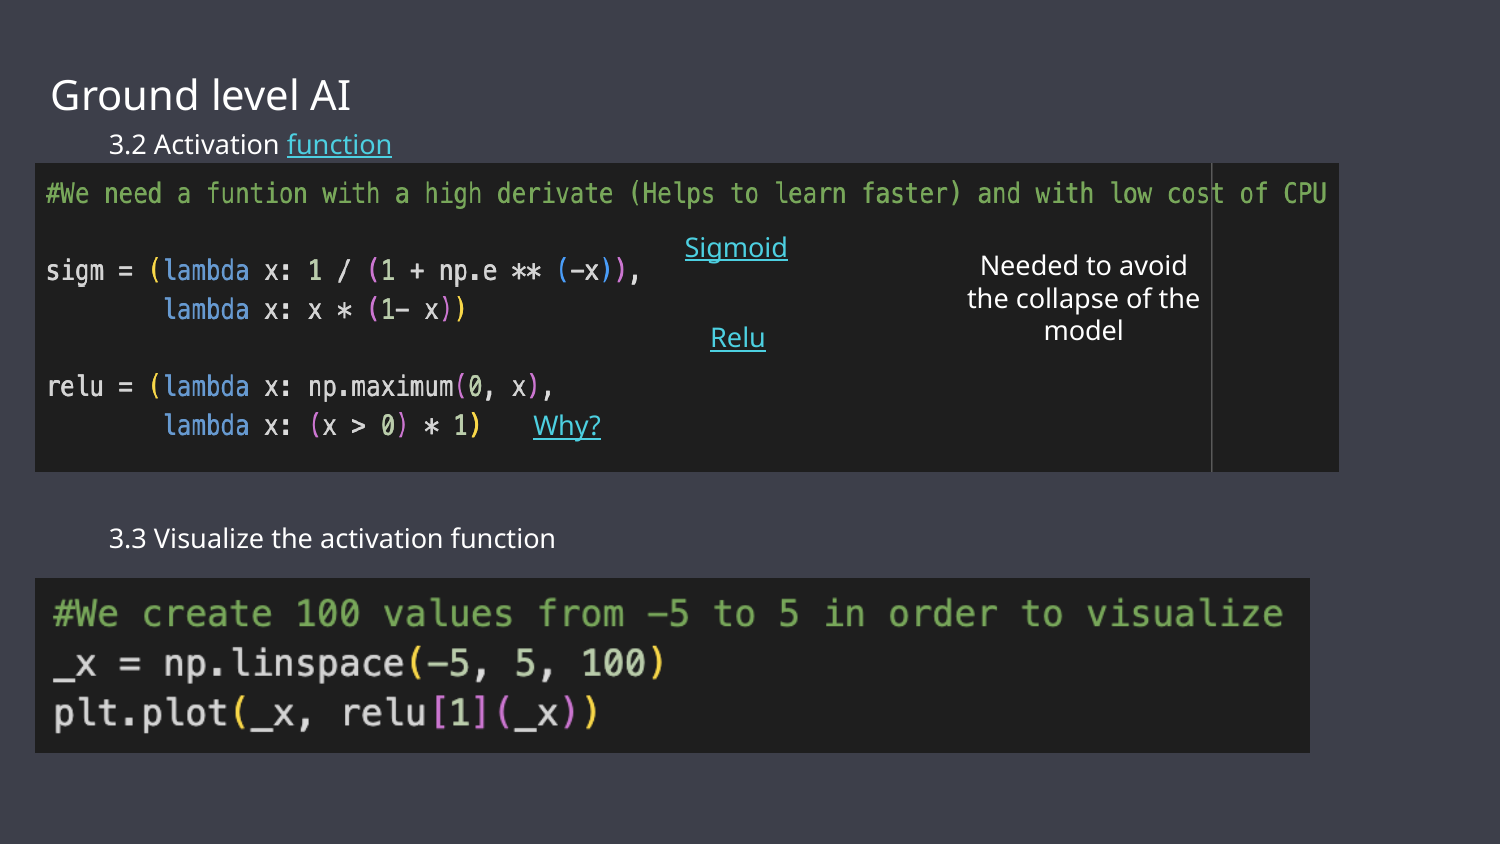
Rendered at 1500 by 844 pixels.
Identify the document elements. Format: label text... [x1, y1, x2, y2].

text_box 3.2 Activation function [93, 112, 588, 163]
text_box Why? [430, 393, 705, 466]
text_box 3.3 Visualize the activation function [93, 506, 791, 578]
text_box Ground level AI [35, 53, 460, 120]
text_box Needed to avoid the collapse of the model [946, 233, 1221, 402]
picture [35, 578, 1310, 753]
picture [35, 163, 1339, 472]
text_box Sigmoid [669, 214, 831, 281]
text_box Relu [685, 305, 791, 372]
